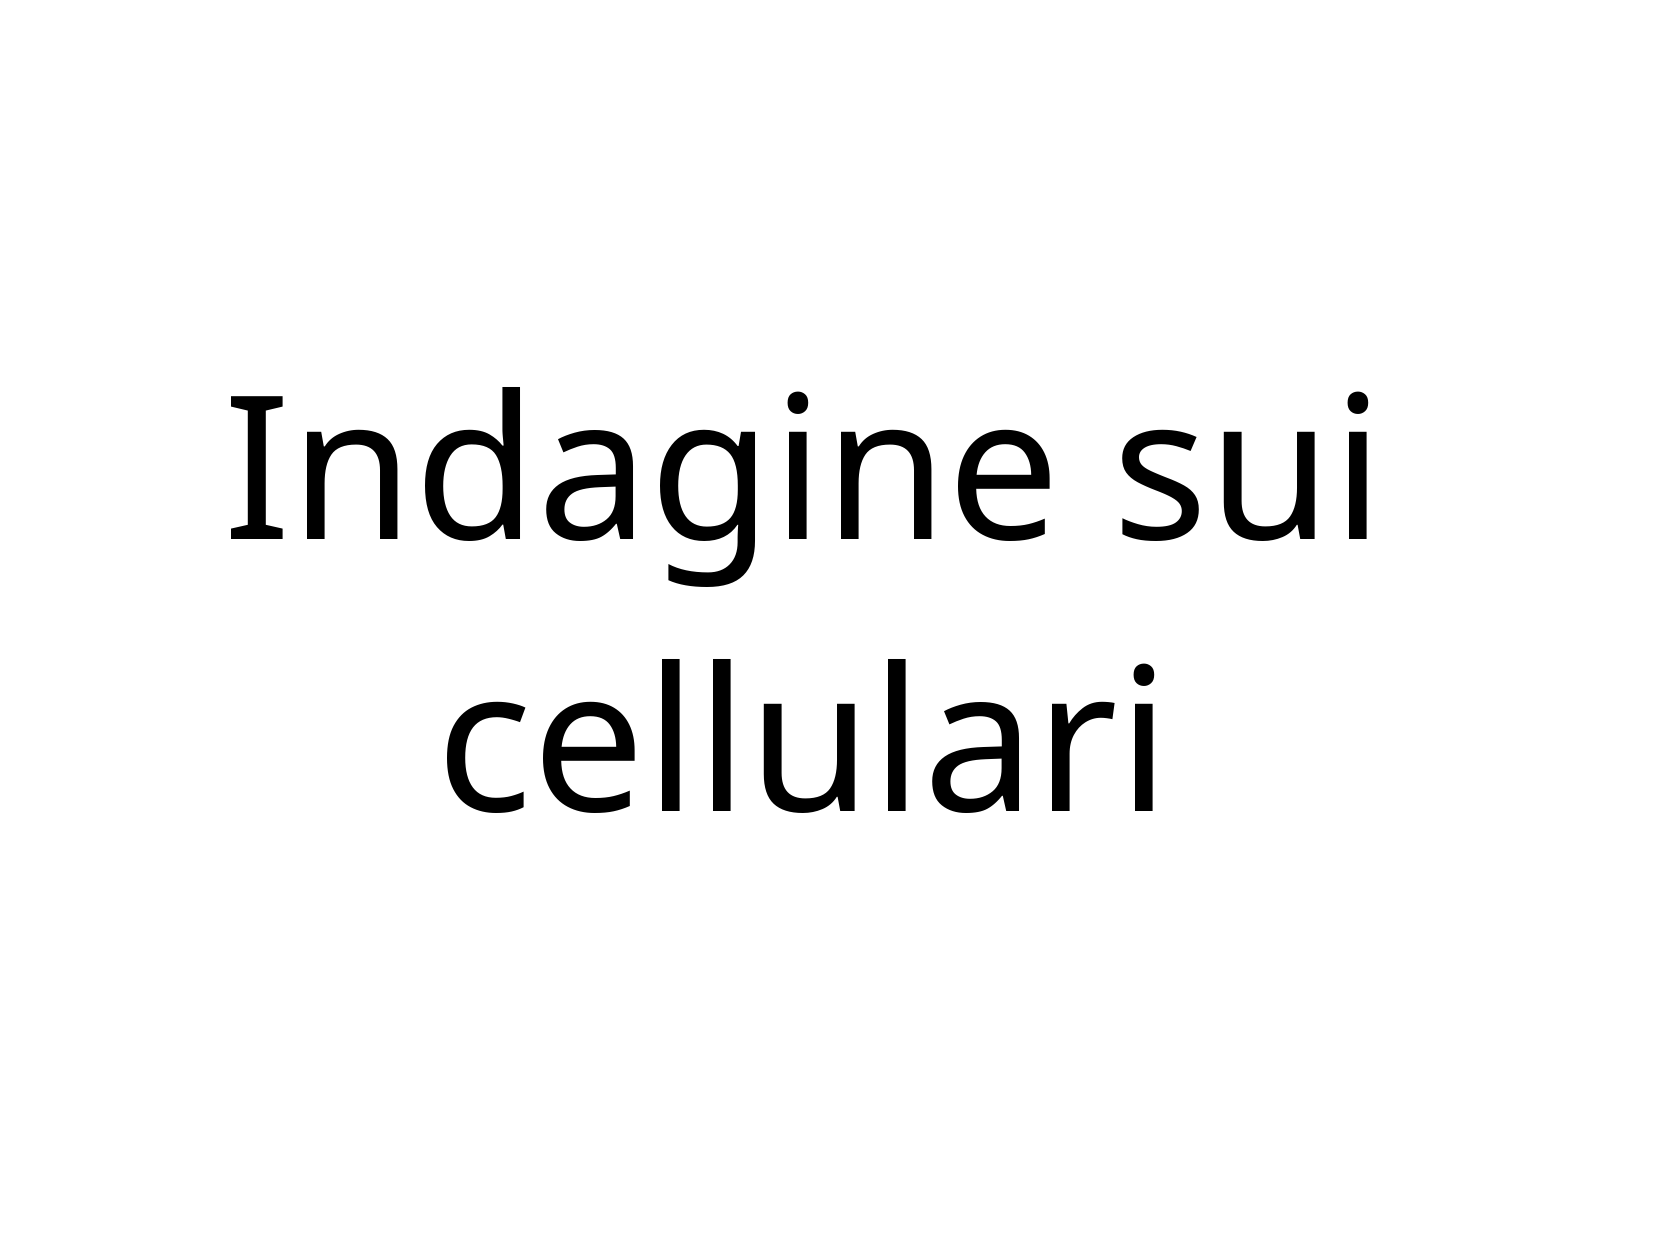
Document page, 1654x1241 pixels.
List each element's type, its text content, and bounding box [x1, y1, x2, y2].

title Indagine sui cellulari [59, 319, 1548, 877]
